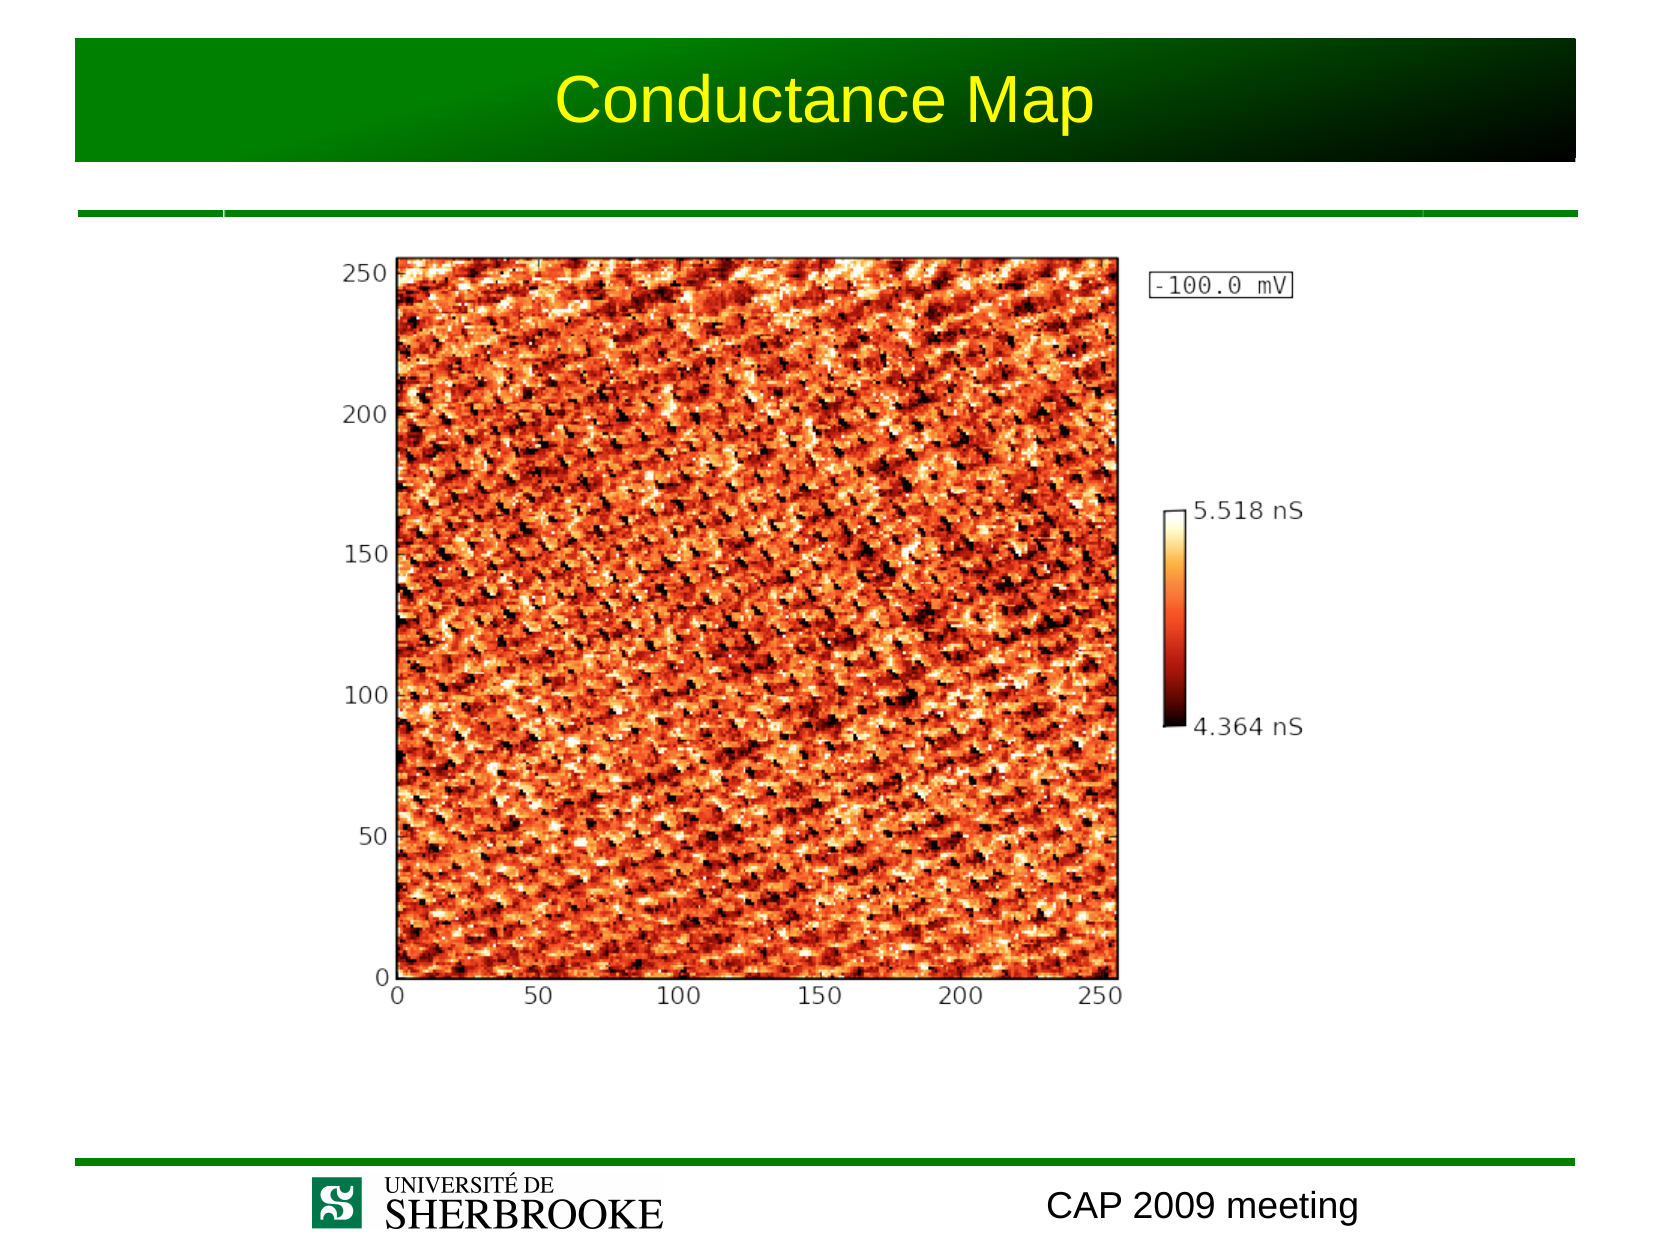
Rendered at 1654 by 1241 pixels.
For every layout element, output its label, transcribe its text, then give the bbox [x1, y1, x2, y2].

picture [223, 168, 1424, 1069]
picture [312, 1172, 663, 1229]
title Conductance Map [75, 38, 1576, 162]
